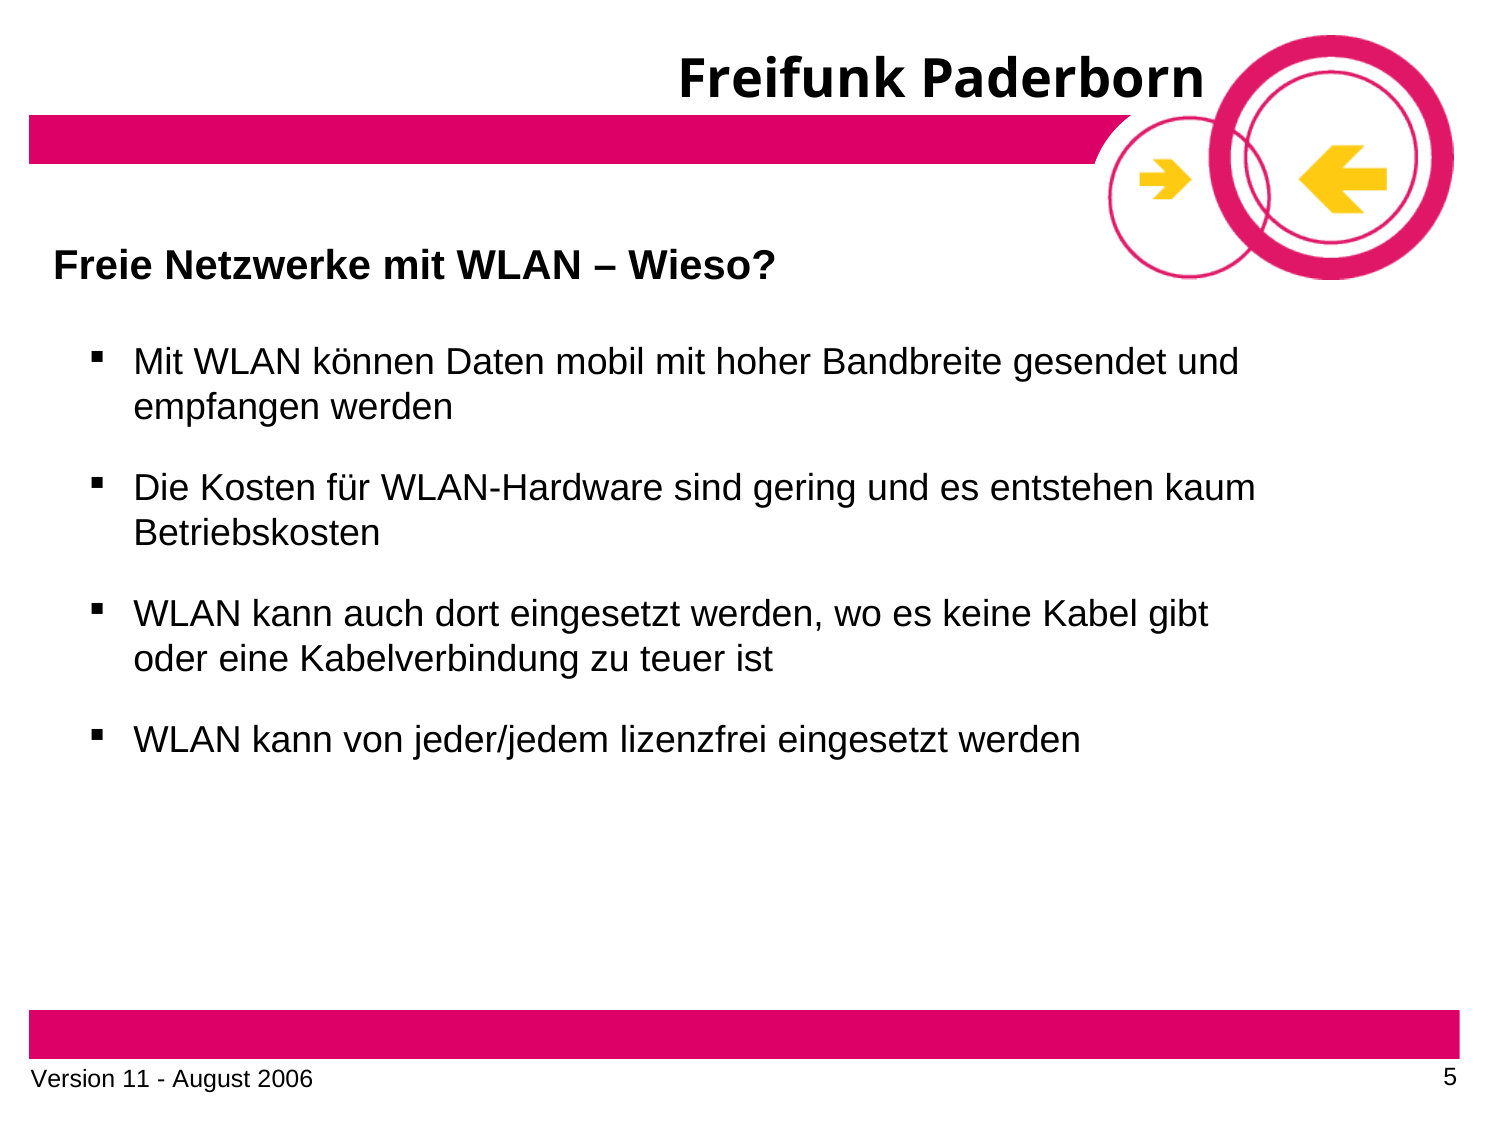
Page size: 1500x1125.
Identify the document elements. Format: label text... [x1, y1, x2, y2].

text_box Freie Netzwerke mit WLAN – Wieso? [53, 238, 1046, 313]
picture [1107, 35, 1454, 280]
text_box Mit WLAN können Daten mobil mit hoher Bandbreite gesendet und empfangen werden Die Kosten für WLAN-Hardware sind gering und es entstehen kaum Betriebskosten WLAN kann auch dort eingesetzt werden, wo es keine Kabel gibt oder eine Kabelverbindung zu teuer ist WLAN kann von jeder/jedem lizenzfrei eingesetzt werden [59, 337, 1288, 976]
